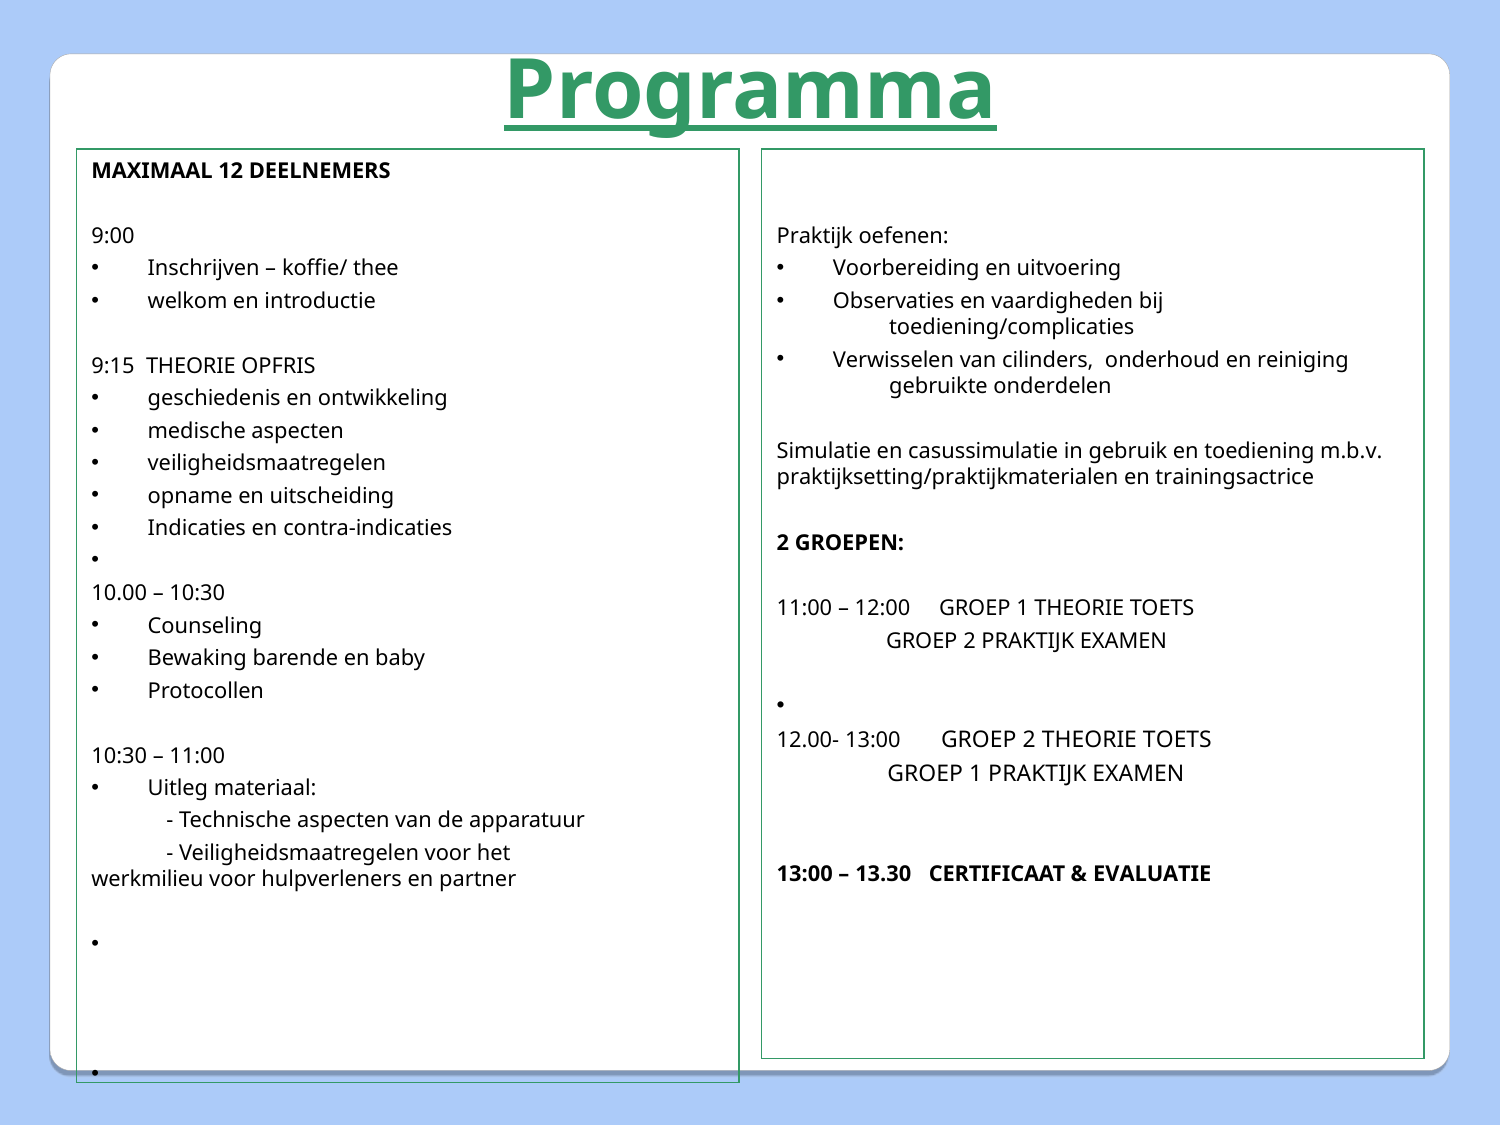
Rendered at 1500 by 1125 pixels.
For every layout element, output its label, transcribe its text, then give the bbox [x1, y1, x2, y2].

text_box MAXIMAAL 12 DEELNEMERS 9:00 Inschrijven – koffie/ thee welkom en introductie 9:15 THEORIE OPFRIS geschiedenis en ontwikkeling medische aspecten veiligheidsmaatregelen opname en uitscheiding Indicaties en contra-indicaties 10.00 – 10:30 Counseling Bewaking barende en baby Protocollen 10:30 – 11:00 Uitleg materiaal: - Technische aspecten van de apparatuur - Veiligheidsmaatregelen voor het werkmilieu voor hulpverleners en partner [76, 149, 739, 1082]
text_box Praktijk oefenen: Voorbereiding en uitvoering Observaties en vaardigheden bij toediening/complicaties Verwisselen van cilinders, onderhoud en reiniging gebruikte onderdelen Simulatie en casussimulatie in gebruik en toediening m.b.v. praktijksetting/praktijkmaterialen en trainingsactrice 2 GROEPEN: 11:00 – 12:00 GROEP 1 THEORIE TOETS GROEP 2 PRAKTIJK EXAMEN 12.00- 13:00 GROEP 2 THEORIE TOETS GROEP 1 PRAKTIJK EXAMEN 13:00 – 13.30 CERTIFICAAT & EVALUATIE [762, 149, 1424, 1059]
text_box Programma [75, 47, 1425, 139]
